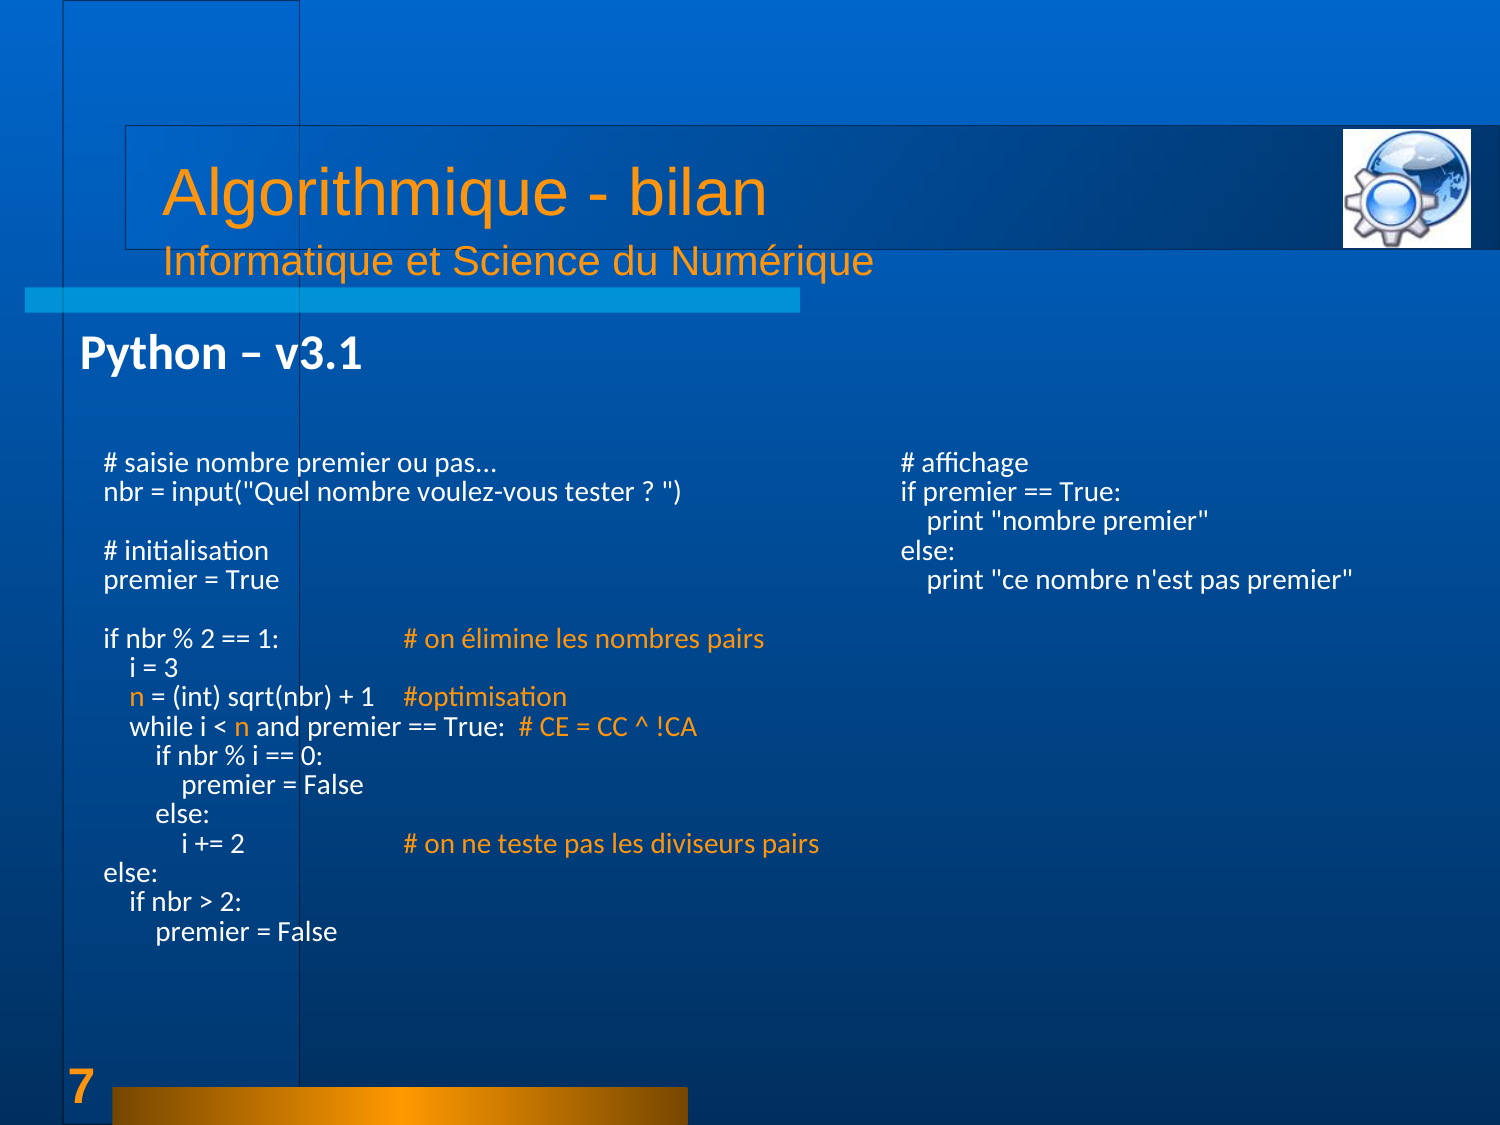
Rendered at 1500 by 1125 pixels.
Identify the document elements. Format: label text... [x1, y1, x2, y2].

text_box Python – v3.1 [64, 325, 1335, 508]
text_box # saisie nombre premier ou pas... nbr = input("Quel nombre voulez-vous tester ? ") # initialisation premier = True if nbr % 2 == 1: # on élimine les nombres pairs i = 3 n = (int) sqrt(nbr) + 1 #optimisation while i < n and premier == True: # CE = CC ^ !CA if nbr % i == 0: premier = False else: i += 2 # on ne teste pas les diviseurs pairs else: if nbr > 2: premier = False [88, 442, 857, 1097]
text_box # affichage if premier == True: print "nombre premier" else: print "ce nombre n'est pas premier" [885, 442, 1447, 916]
picture [1343, 129, 1471, 248]
